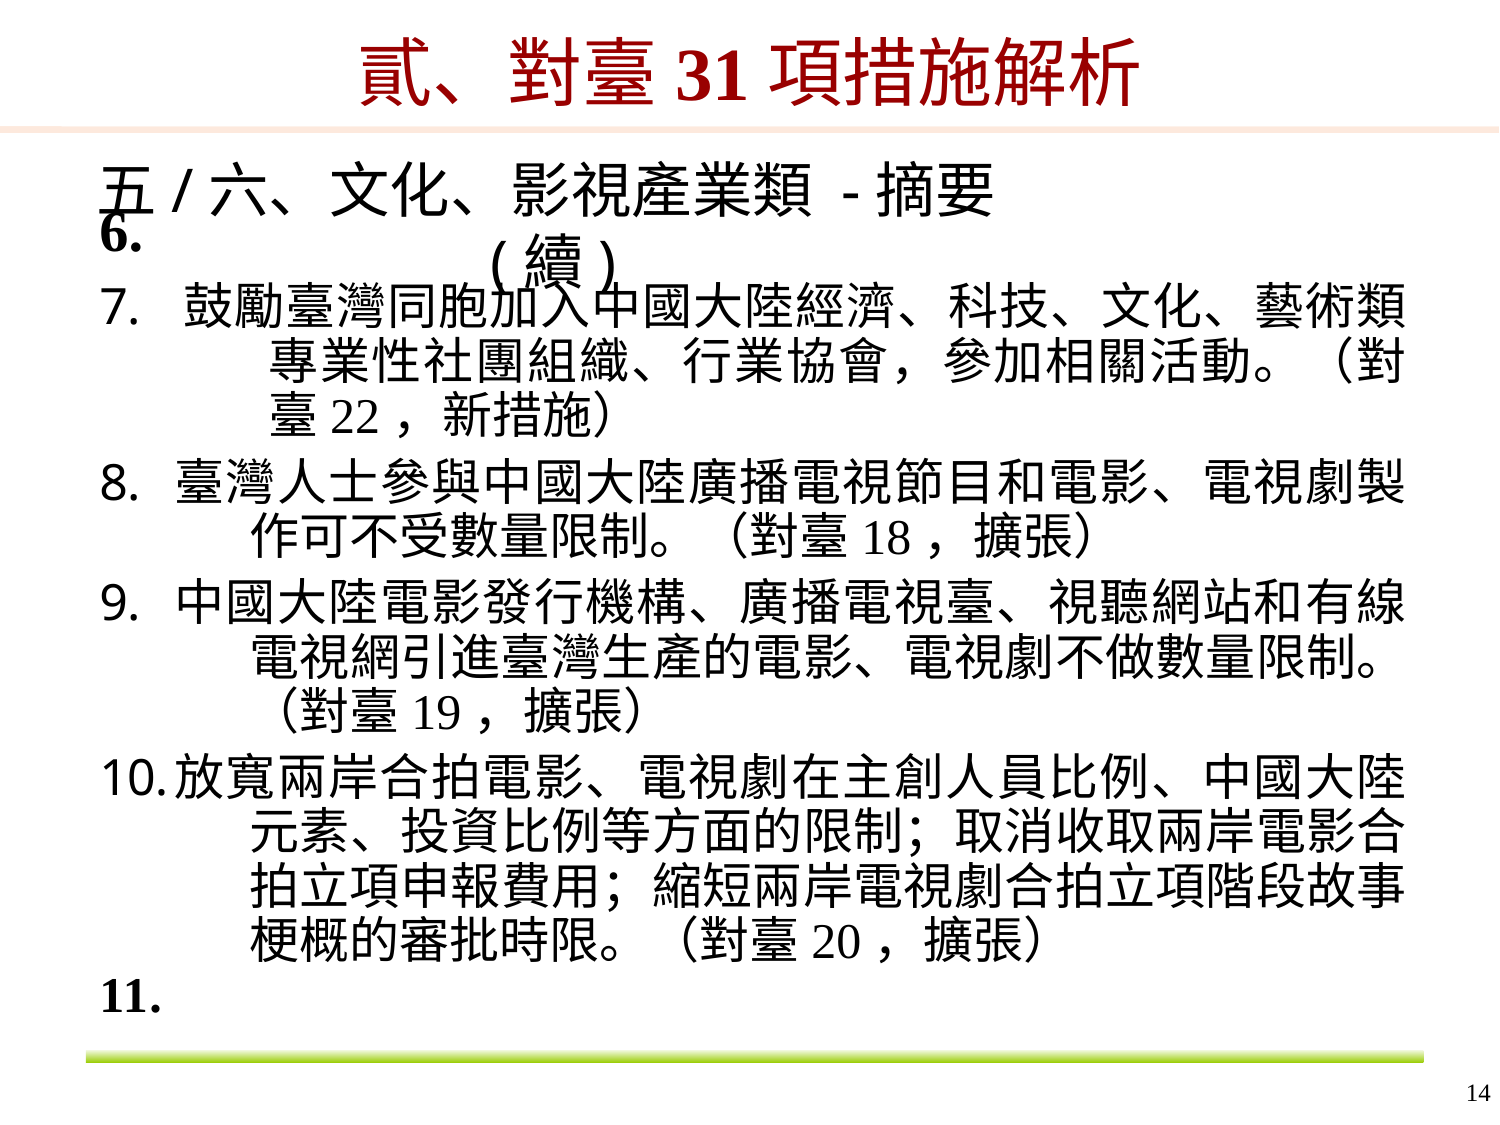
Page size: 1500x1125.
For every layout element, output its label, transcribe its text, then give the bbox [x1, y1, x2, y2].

text_box 五/六、文化、影視產業類 -摘要(續) [34, 104, 1074, 222]
text_box 14 [1458, 1068, 1500, 1115]
text_box 鼓勵臺灣同胞加入中國大陸經濟、科技、文化、藝術類專業性社團組織、行業協會，參加相關活動。（對臺22，新措施） 臺灣人士參與中國大陸廣播電視節目和電影、電視劇製作可不受數量限制。（對臺18，擴張） 中國大陸電影發行機構、廣播電視臺、視聽網站和有線電視網引進臺灣生產的電影、電視劇不做數量限制。（對臺19，擴張） 放寬兩岸合拍電影、電視劇在主創人員比例、中國大陸元素、投資比例等方面的限制；取消收取兩岸電影合拍立項申報費用；縮短兩岸電視劇合拍立項階段故事梗概的審批時限。（對臺20，擴張） [91, 196, 1415, 1079]
text_box 貳、對臺31項措施解析 [0, 9, 1500, 109]
